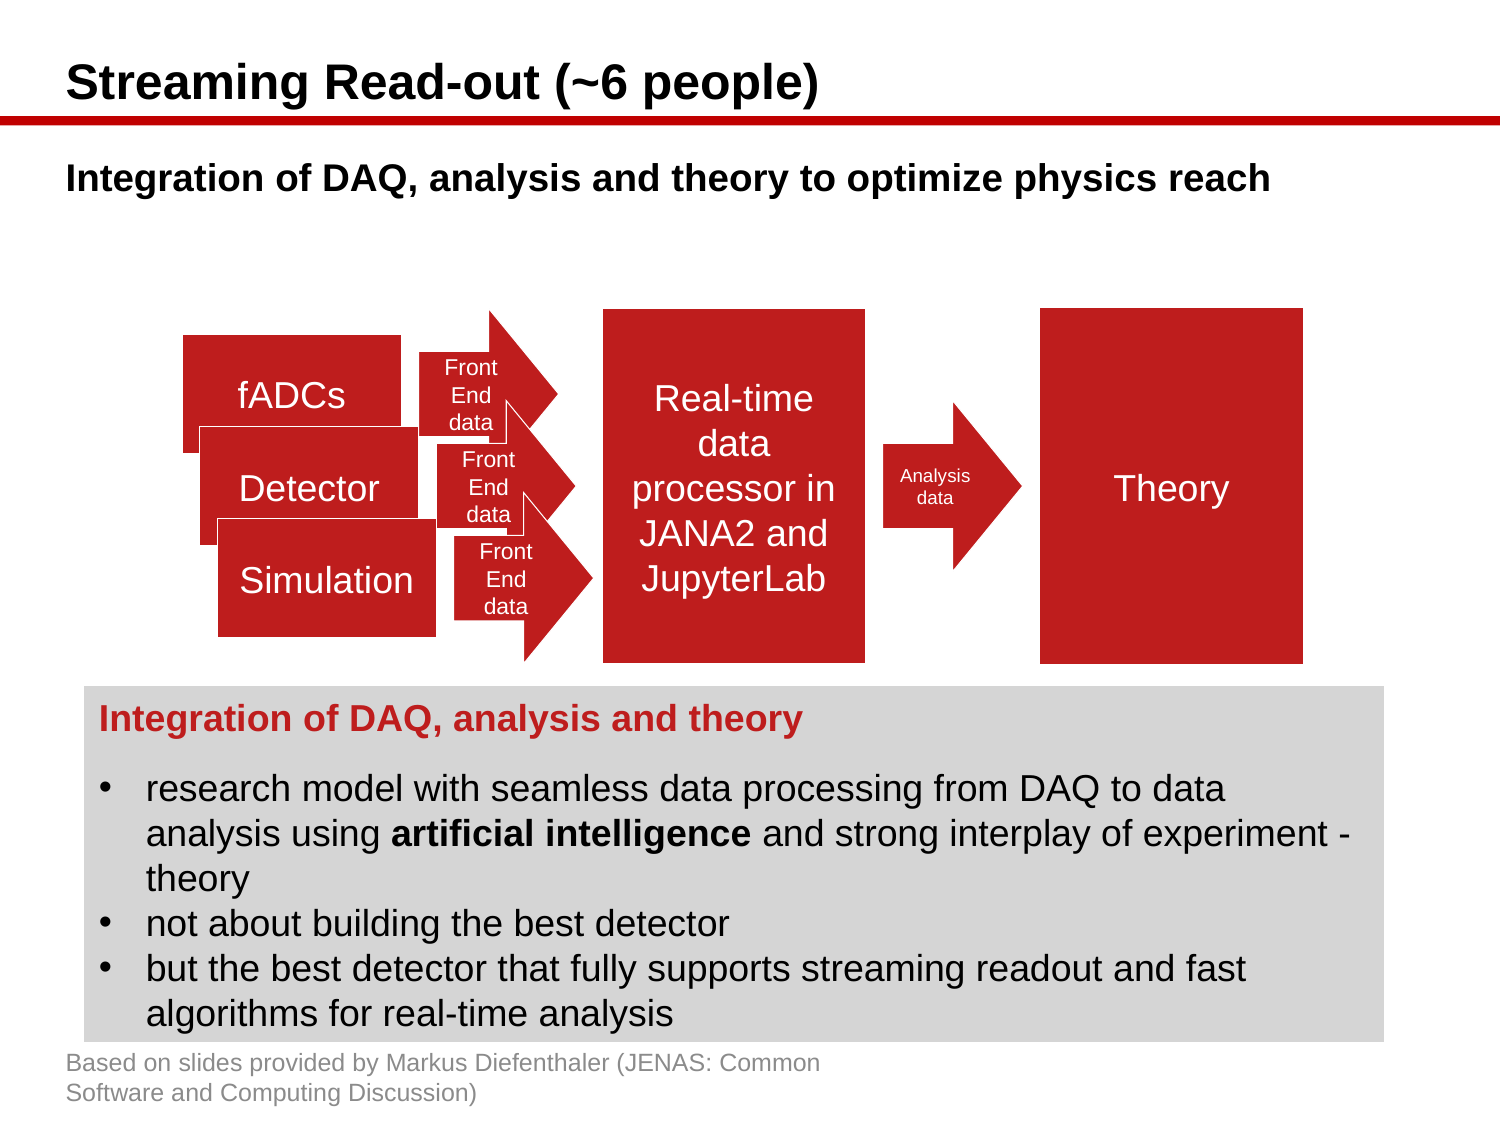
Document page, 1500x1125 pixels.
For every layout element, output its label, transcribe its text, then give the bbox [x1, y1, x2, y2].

text_box Detector [199, 426, 419, 546]
text_box fADCs [182, 334, 402, 454]
title Streaming Read-out (~6 people) [50, 39, 1440, 120]
footer Based on slides provided by Markus Diefenthaler (JENAS: Common Software and Computing Discussion) [50, 1040, 901, 1112]
text_box Simulation [217, 518, 437, 638]
text_box Real-time data processor in JANA2 and JupyterLab [602, 308, 866, 664]
text_box Theory [1040, 308, 1303, 664]
text_box Analysis data [882, 400, 1023, 572]
text_box Front End data [418, 308, 559, 443]
text_box Front End data [453, 492, 594, 664]
text_box Front End data [436, 400, 577, 535]
text_box Integration of DAQ, analysis and theory to optimize physics reach [50, 138, 1440, 219]
text_box Integration of DAQ, analysis and theory research model with seamless data processing from DAQ to data analysis using artificial intelligence and strong interplay of experiment - theory not about building the best detector but the best detector that fully supports streaming readout and fast algorithms for real-time analysis [84, 686, 1384, 1042]
